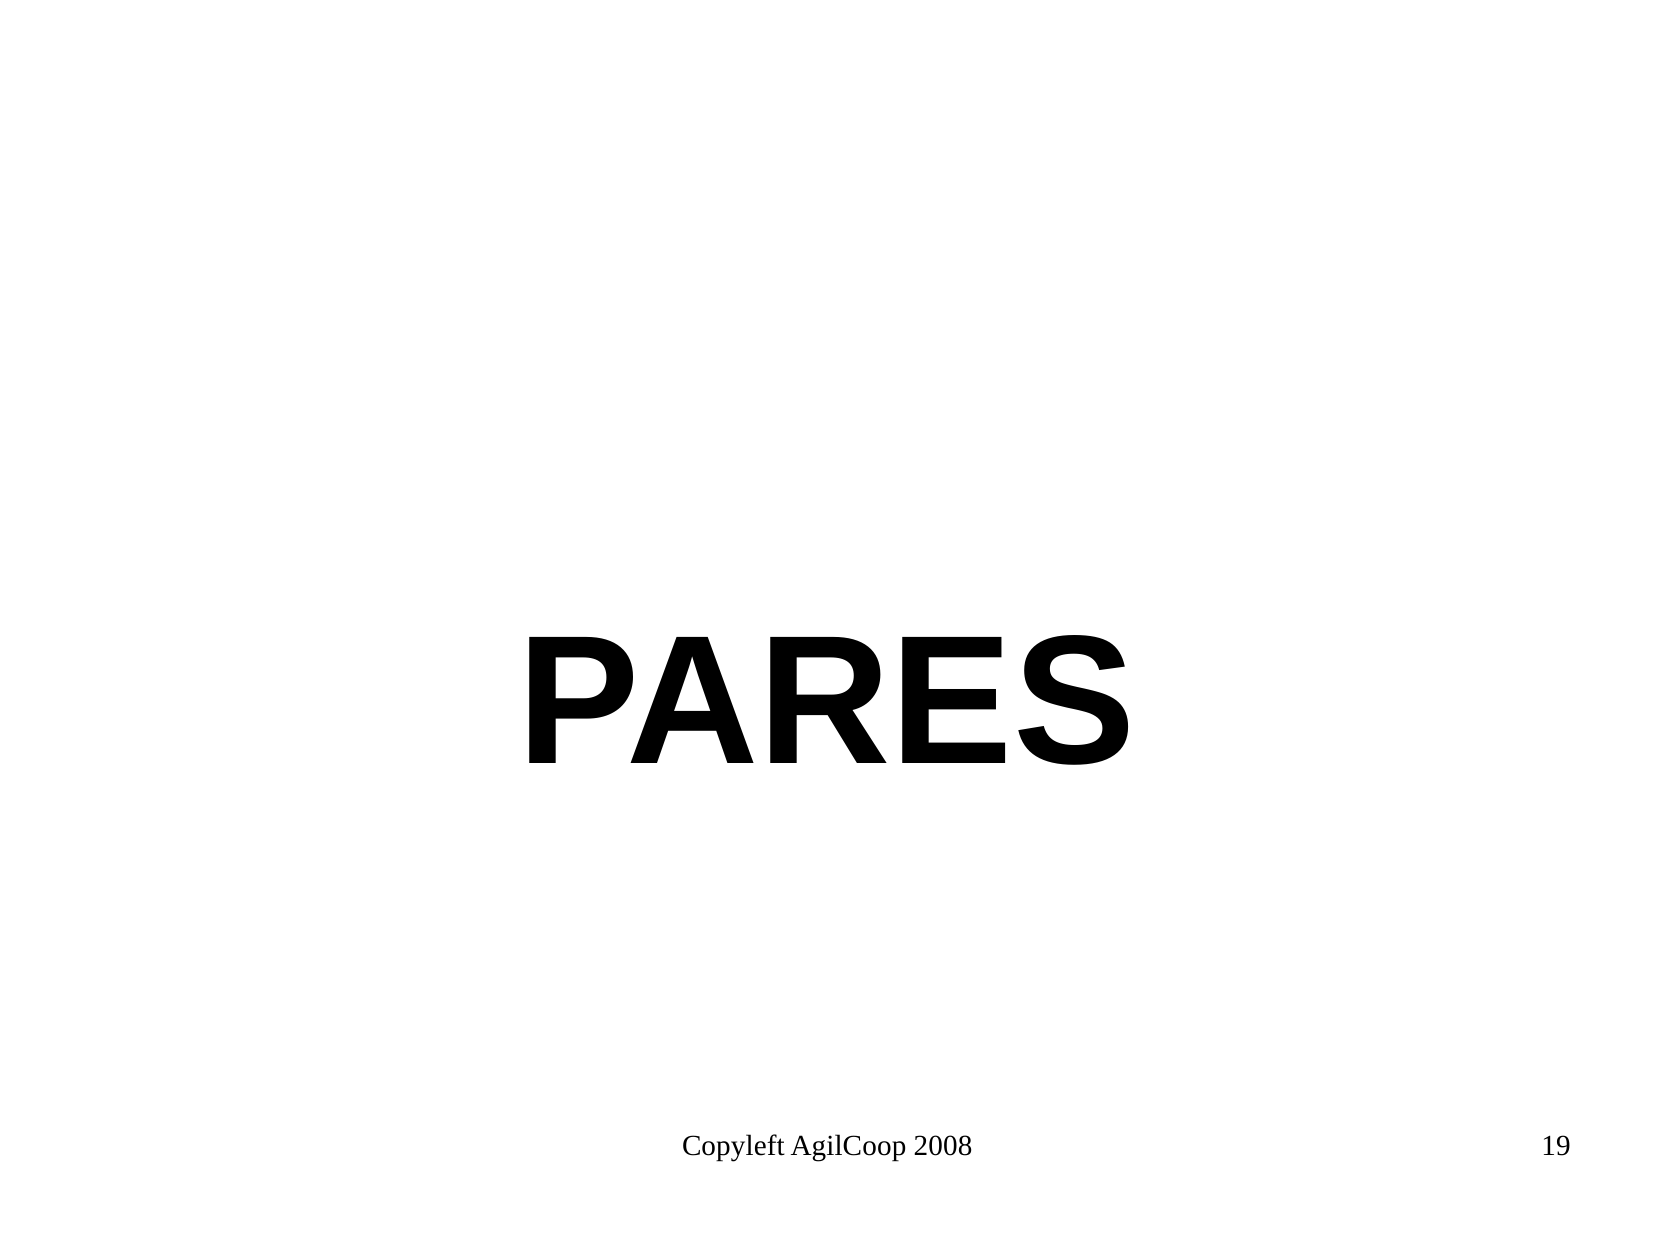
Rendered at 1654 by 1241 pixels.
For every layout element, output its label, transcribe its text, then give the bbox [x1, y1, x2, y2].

subtitle PARES [82, 297, 1571, 1102]
